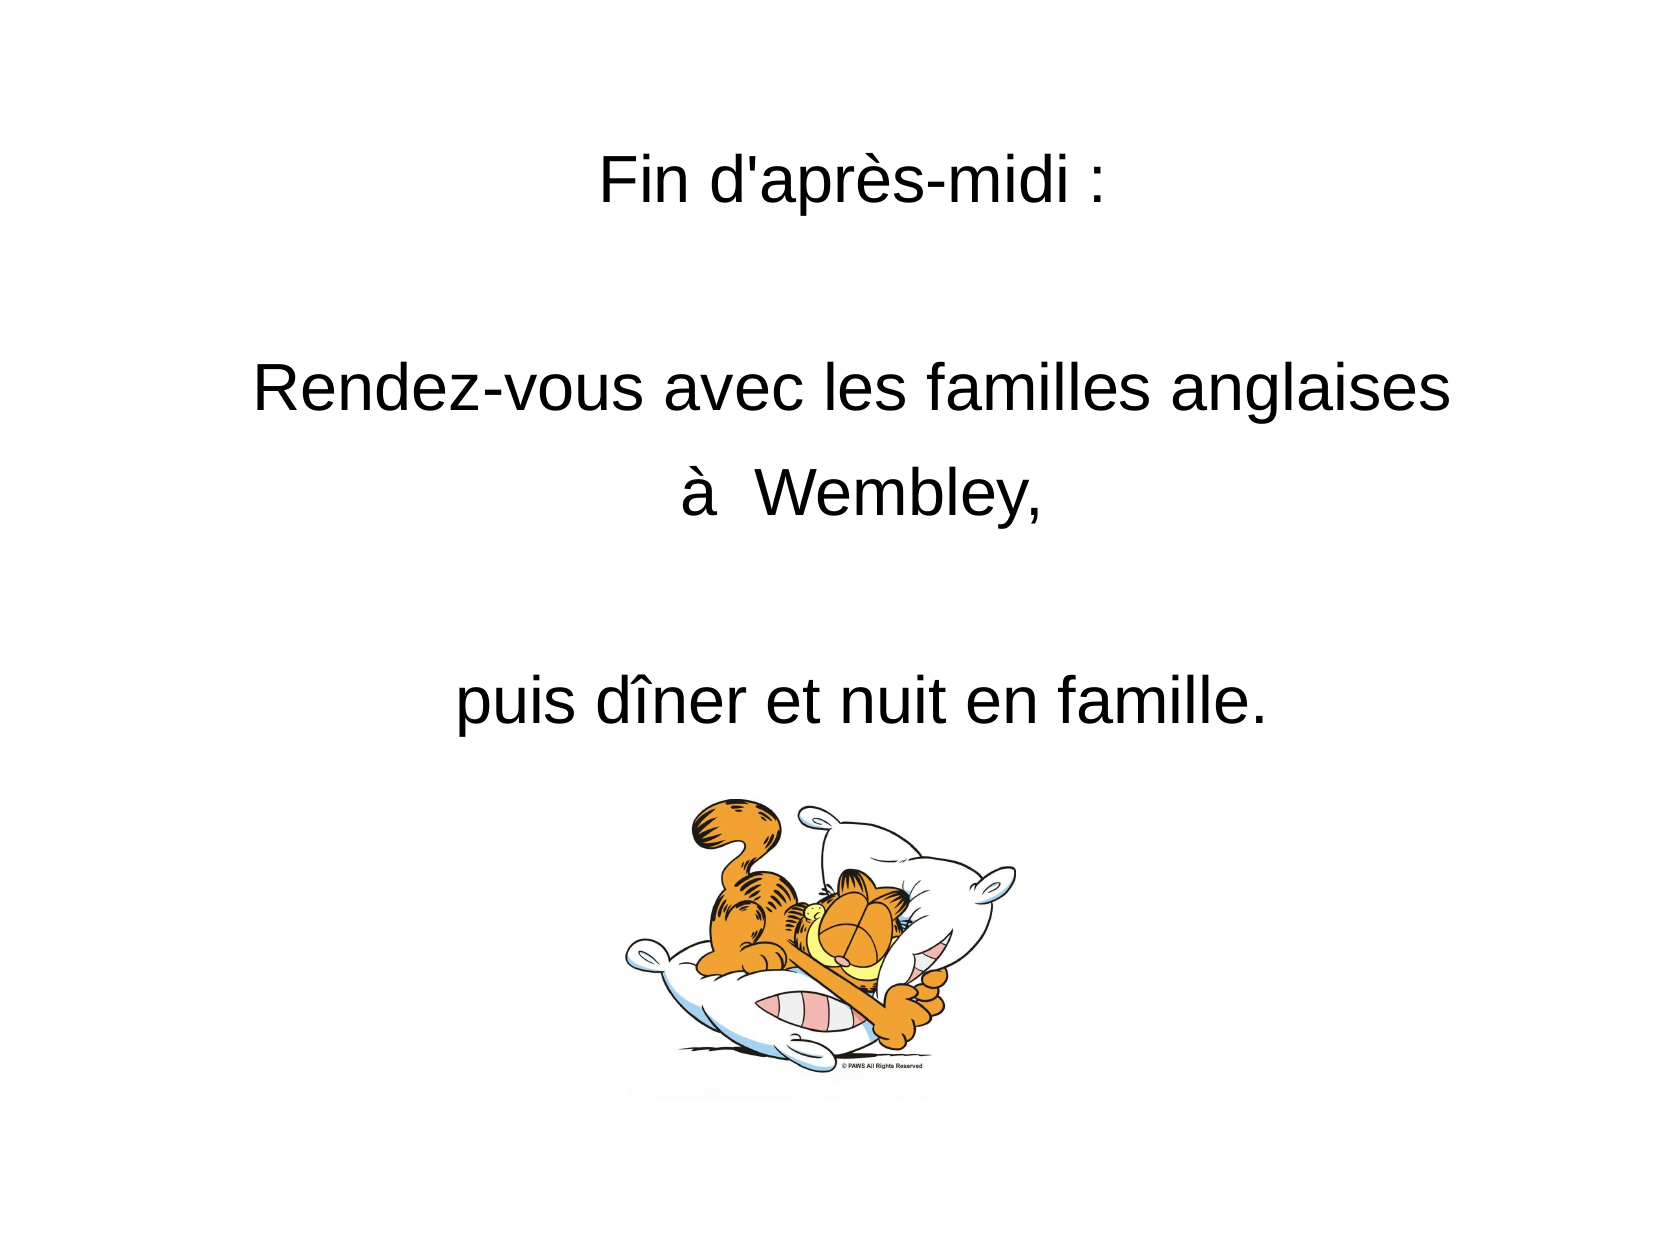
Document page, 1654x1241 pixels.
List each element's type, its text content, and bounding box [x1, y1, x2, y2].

picture [625, 799, 1016, 1099]
list Fin d'après-midi : Rendez-vous avec les familles anglaises à Wembley, puis dîner et nuit en famille. [82, 141, 1571, 1109]
